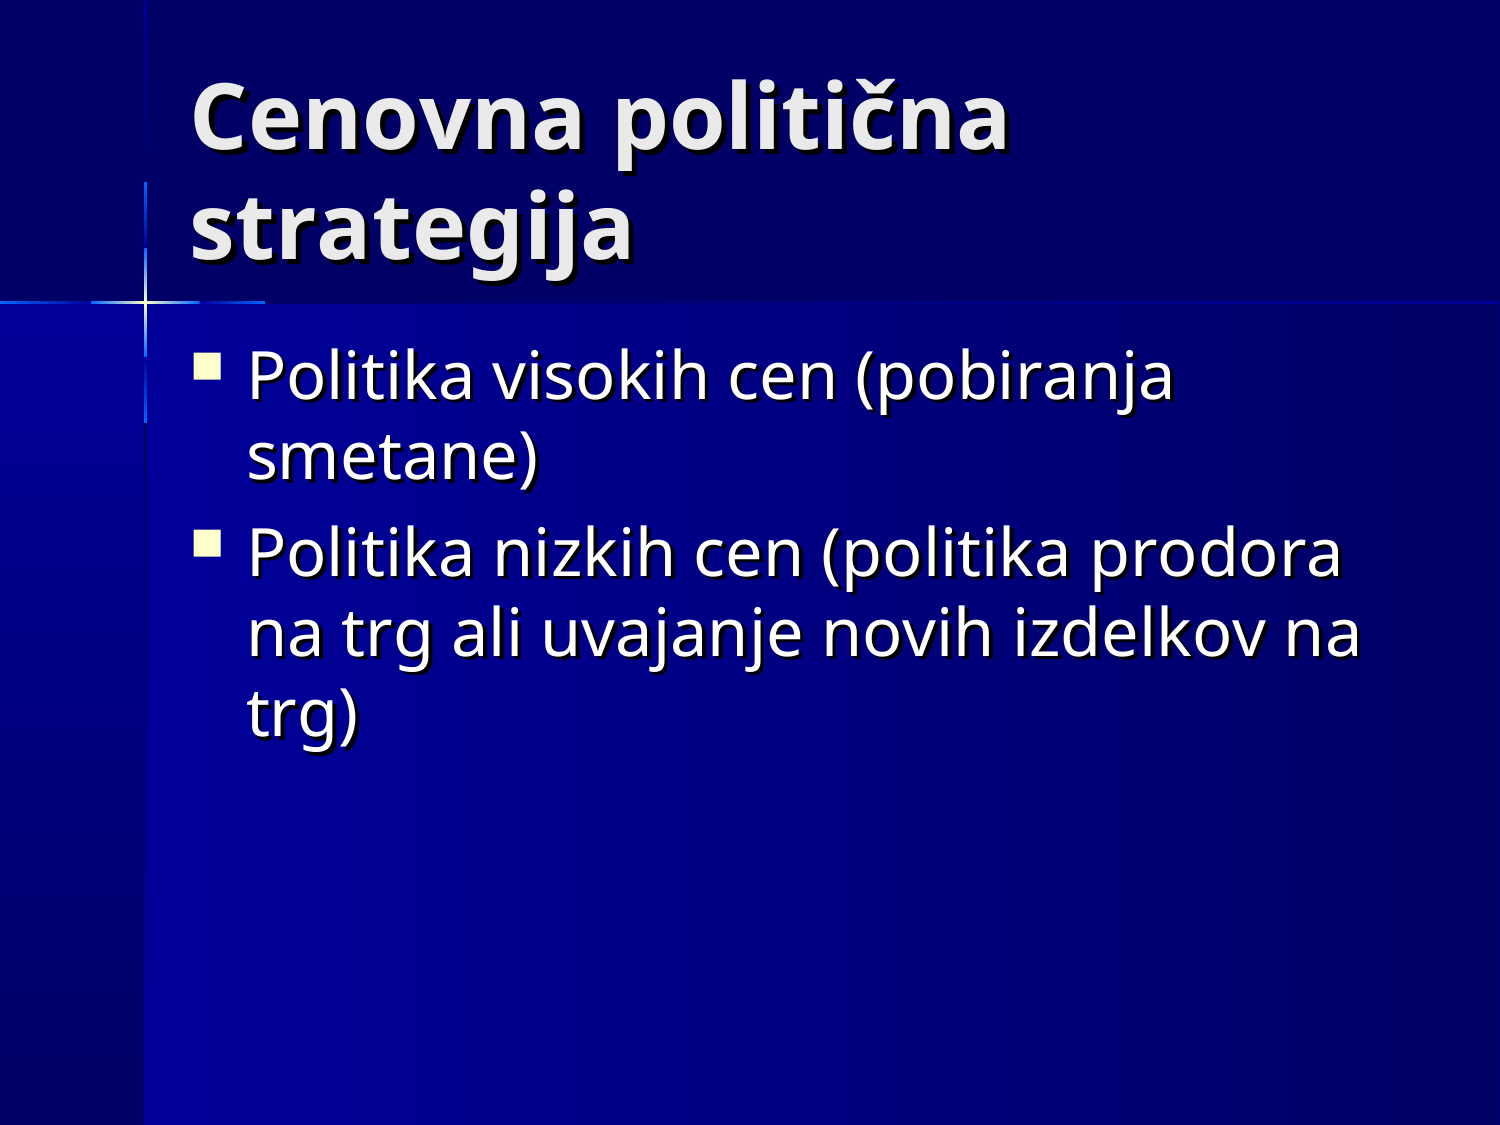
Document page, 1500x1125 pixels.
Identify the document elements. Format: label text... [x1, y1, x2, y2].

list Politika visokih cen (pobiranja smetane) Politika nizkih cen (politika prodora na trg ali uvajanje novih izdelkov na trg) [174, 324, 1413, 1001]
title Cenovna politična strategija [174, 49, 1413, 285]
